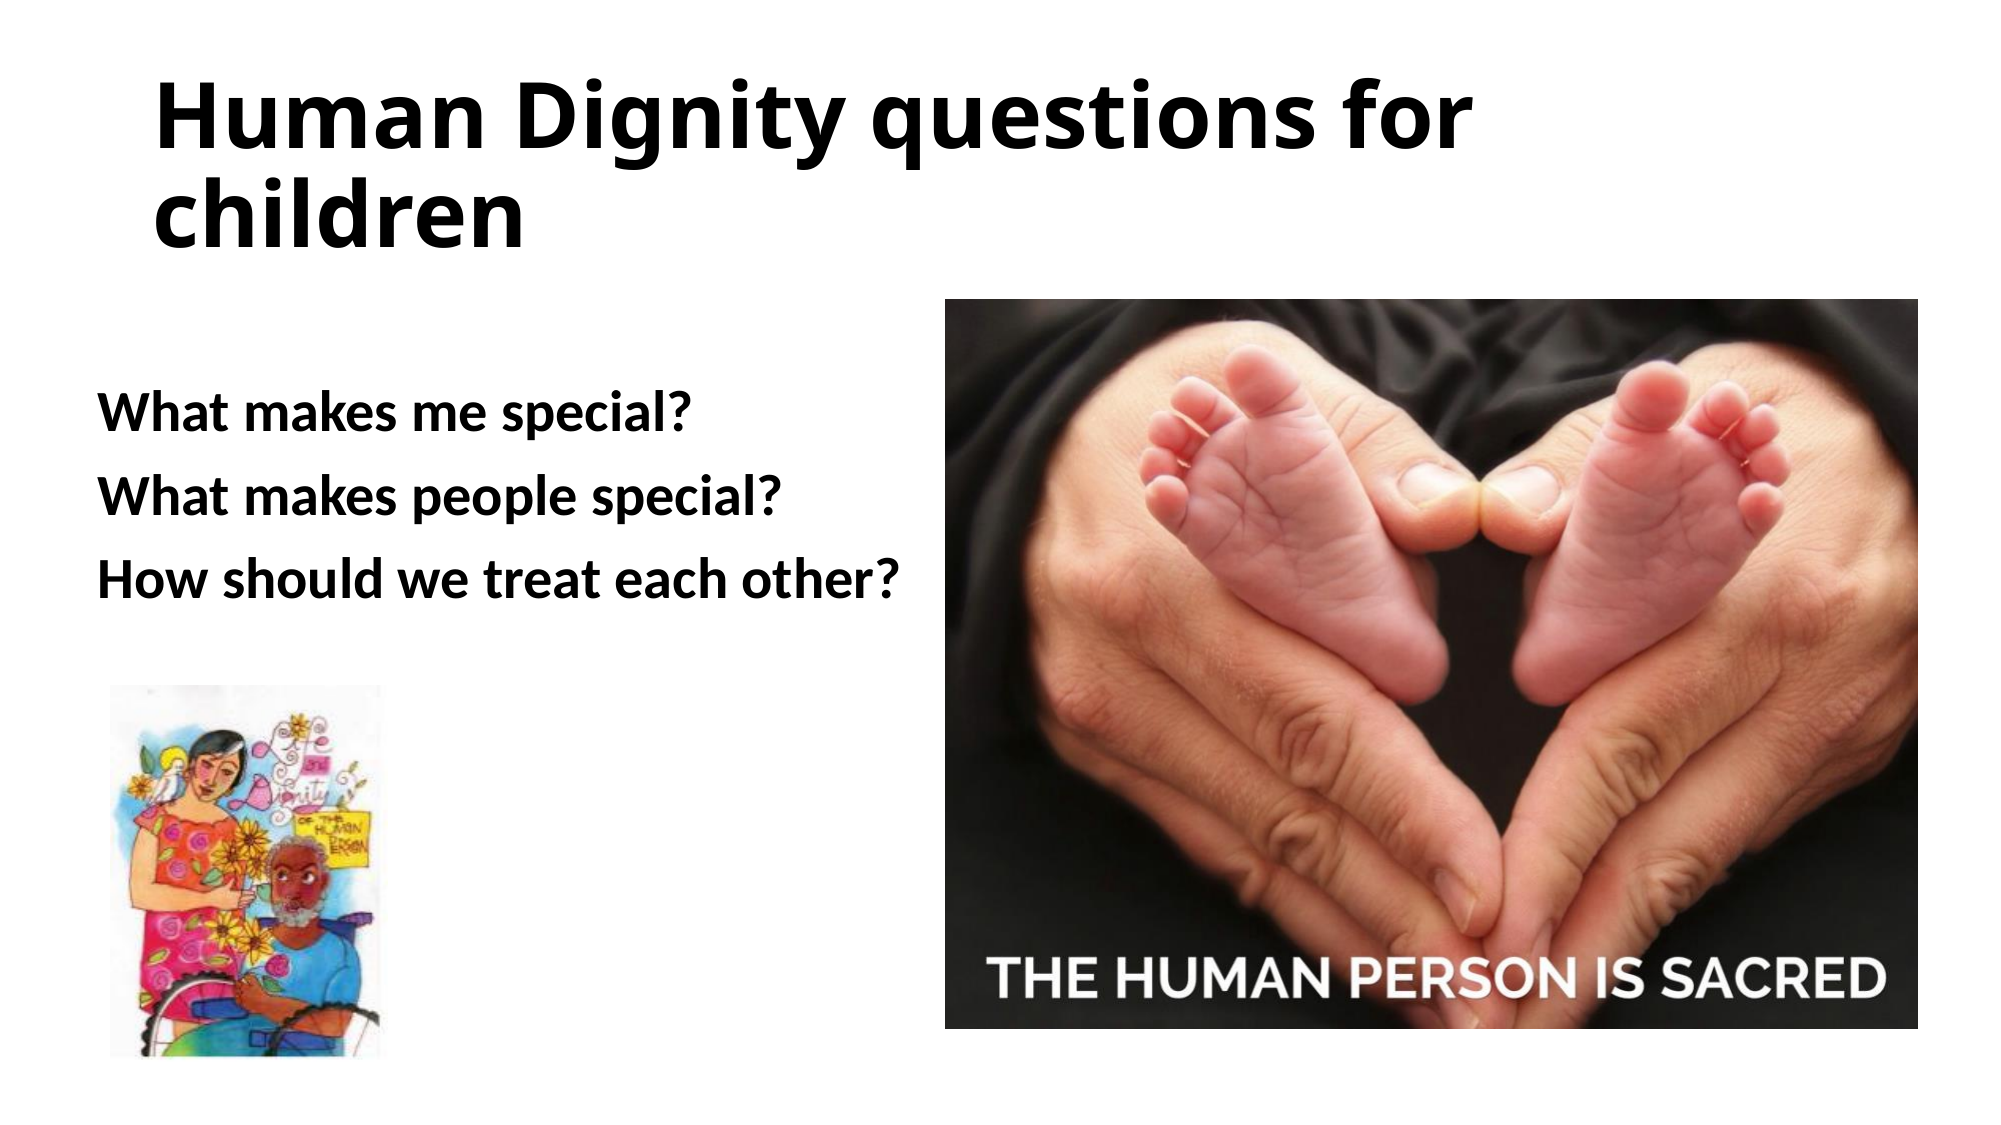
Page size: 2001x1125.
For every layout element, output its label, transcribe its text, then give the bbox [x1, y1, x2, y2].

list What makes me special? What makes people special? How should we treat each other? [82, 373, 974, 1088]
title Human Dignity questions for children [137, 59, 1863, 278]
picture [110, 685, 388, 1088]
picture [945, 299, 1918, 1029]
